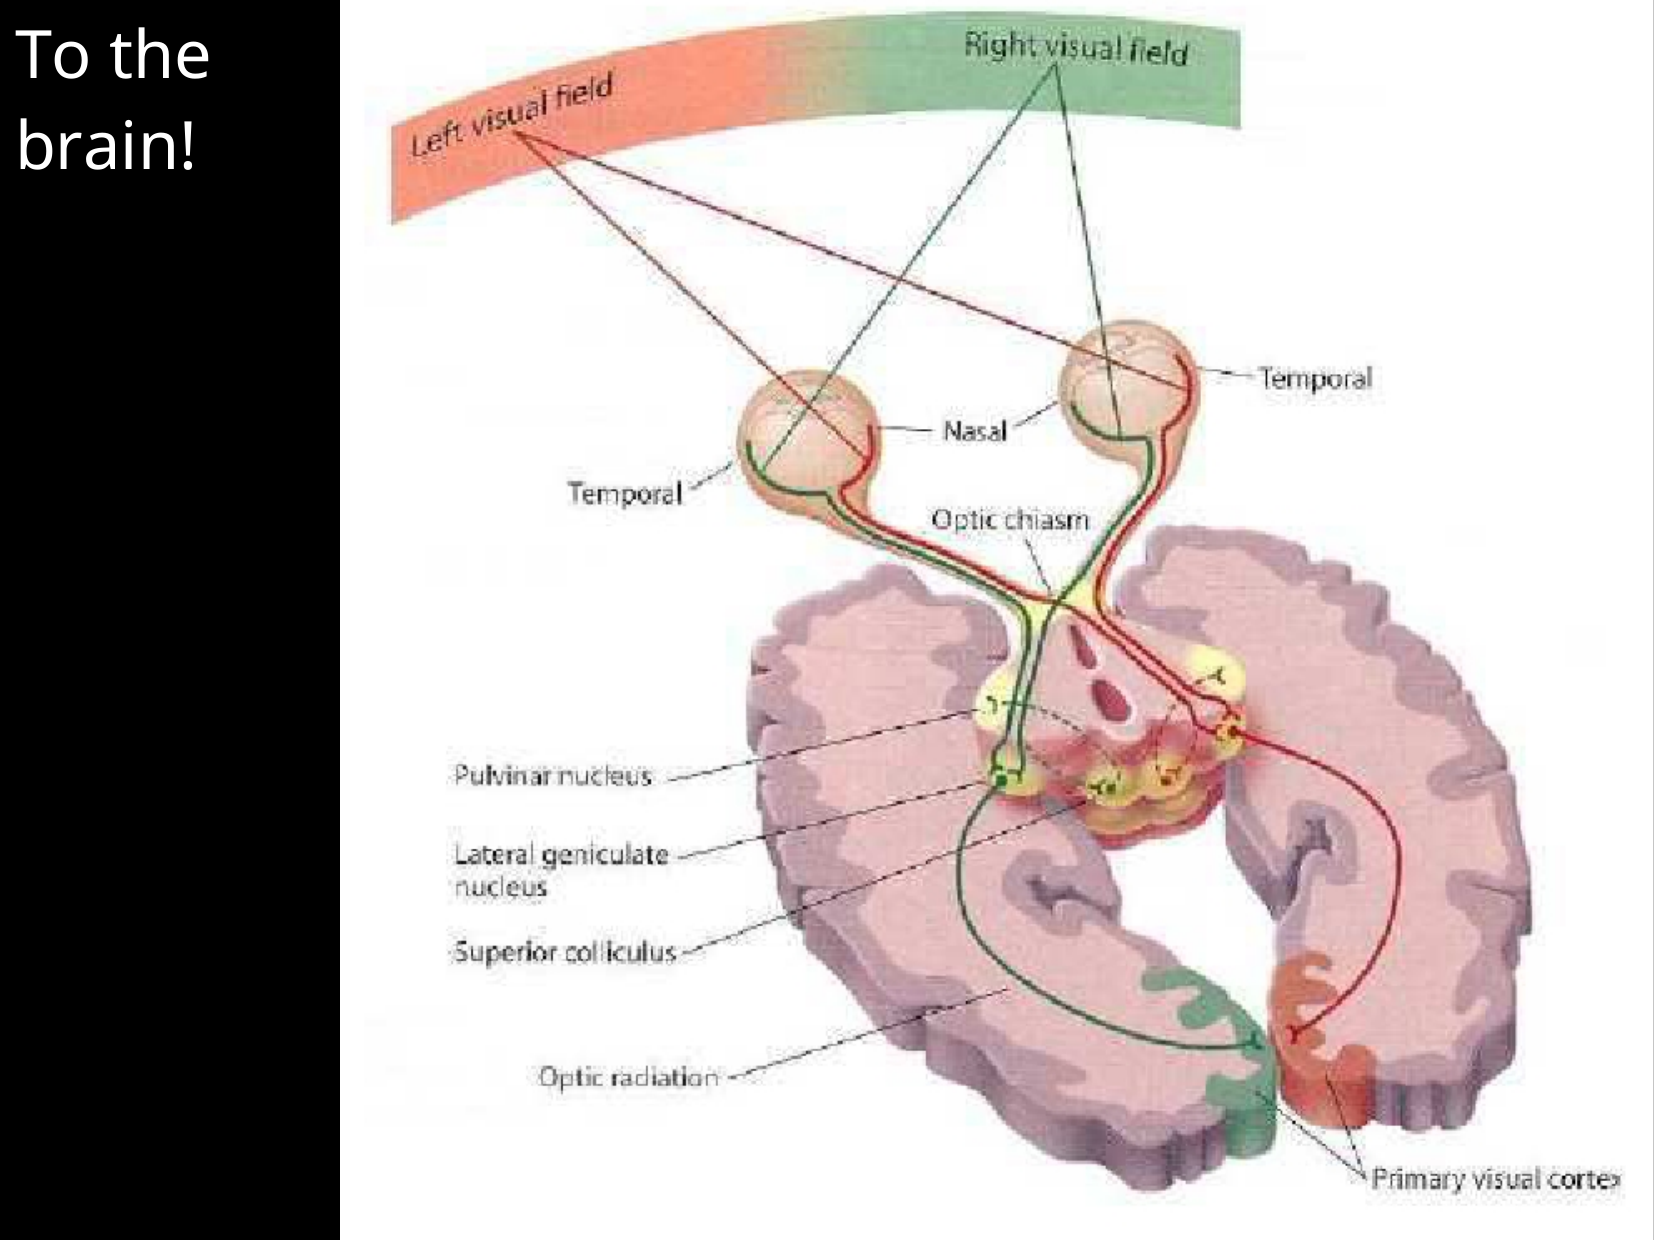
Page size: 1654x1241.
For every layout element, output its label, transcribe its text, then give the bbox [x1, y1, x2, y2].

text_box To the brain! [0, 0, 338, 523]
picture [340, 0, 1654, 1241]
